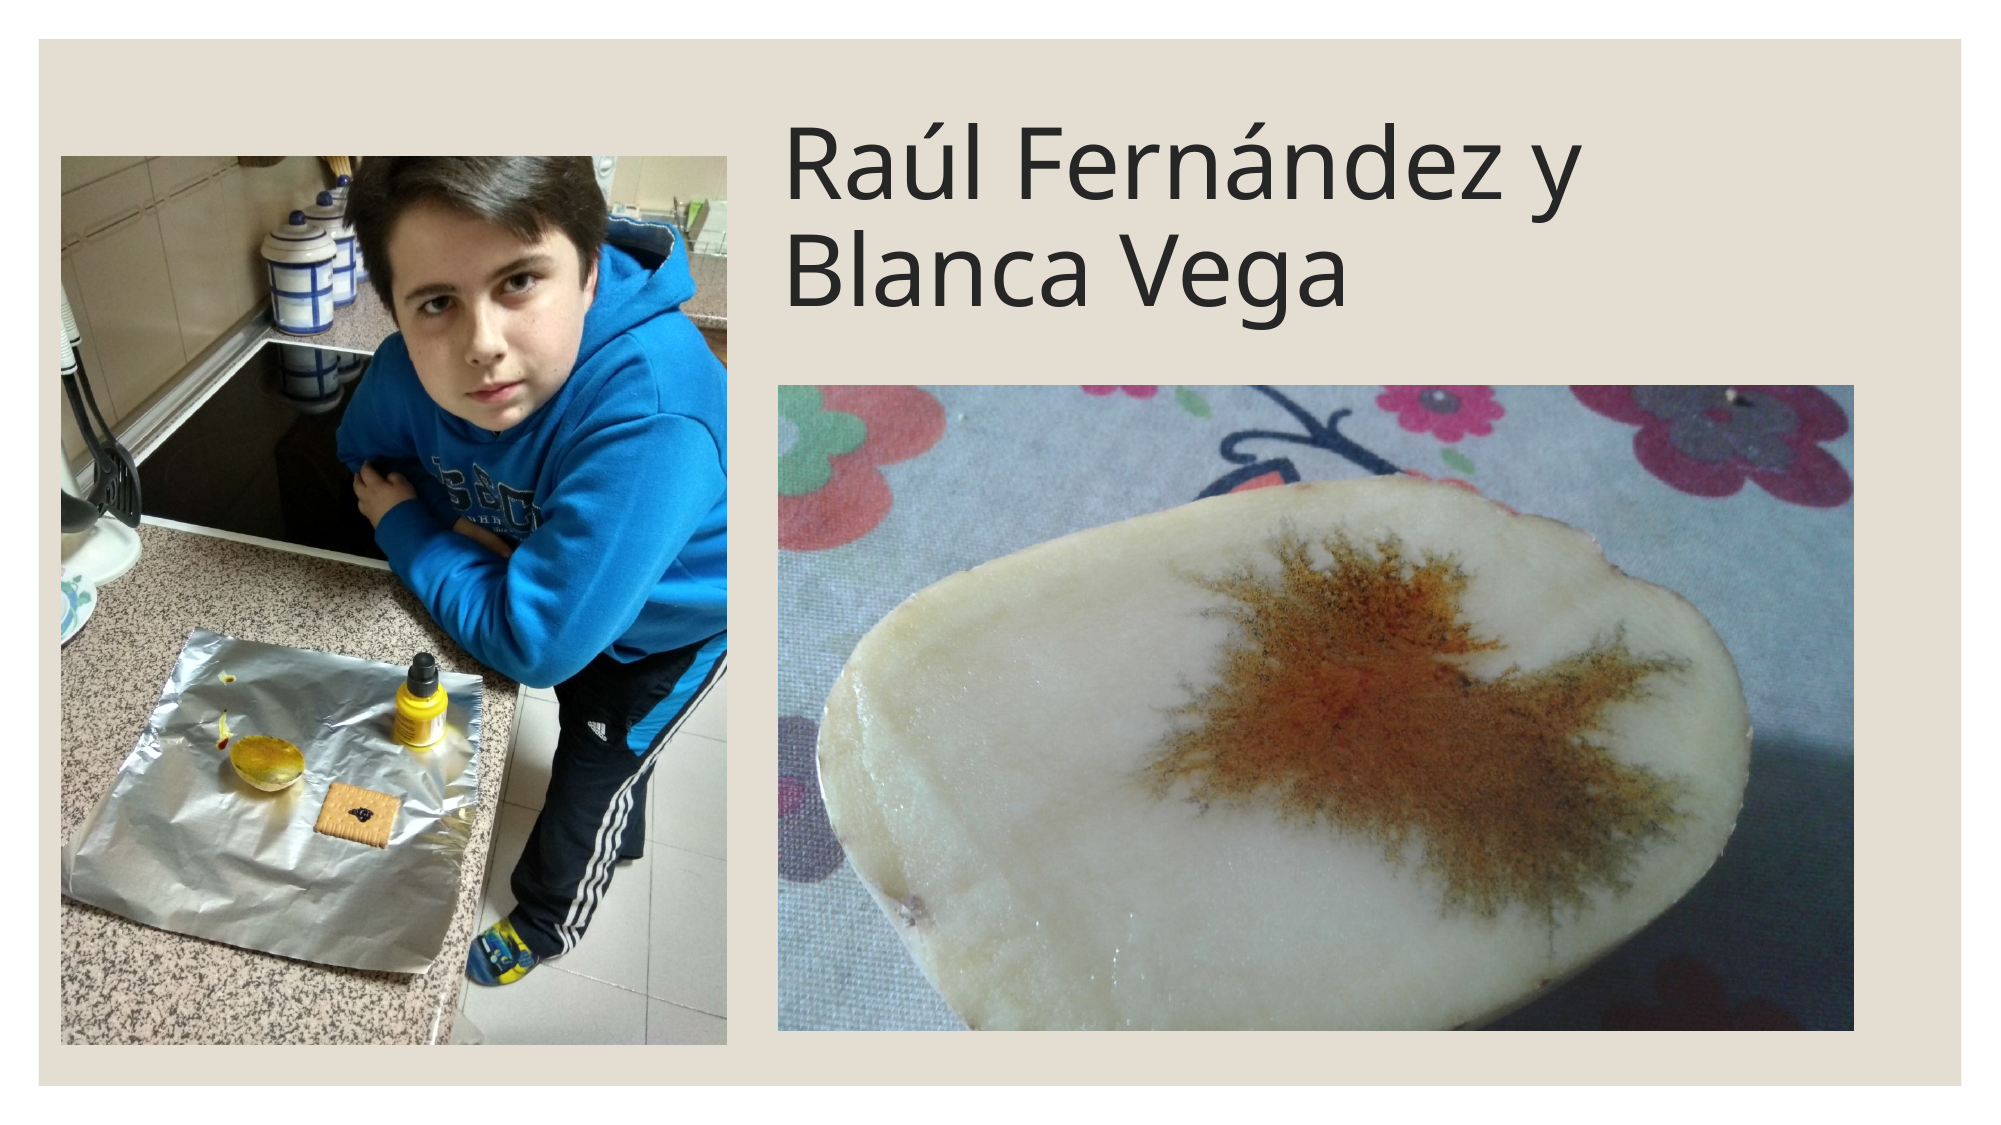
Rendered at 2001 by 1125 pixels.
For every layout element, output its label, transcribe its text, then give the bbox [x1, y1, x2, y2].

title Raúl Fernández y Blanca Vega [766, 105, 1825, 331]
picture [61, 156, 727, 1045]
picture [778, 385, 1854, 1031]
